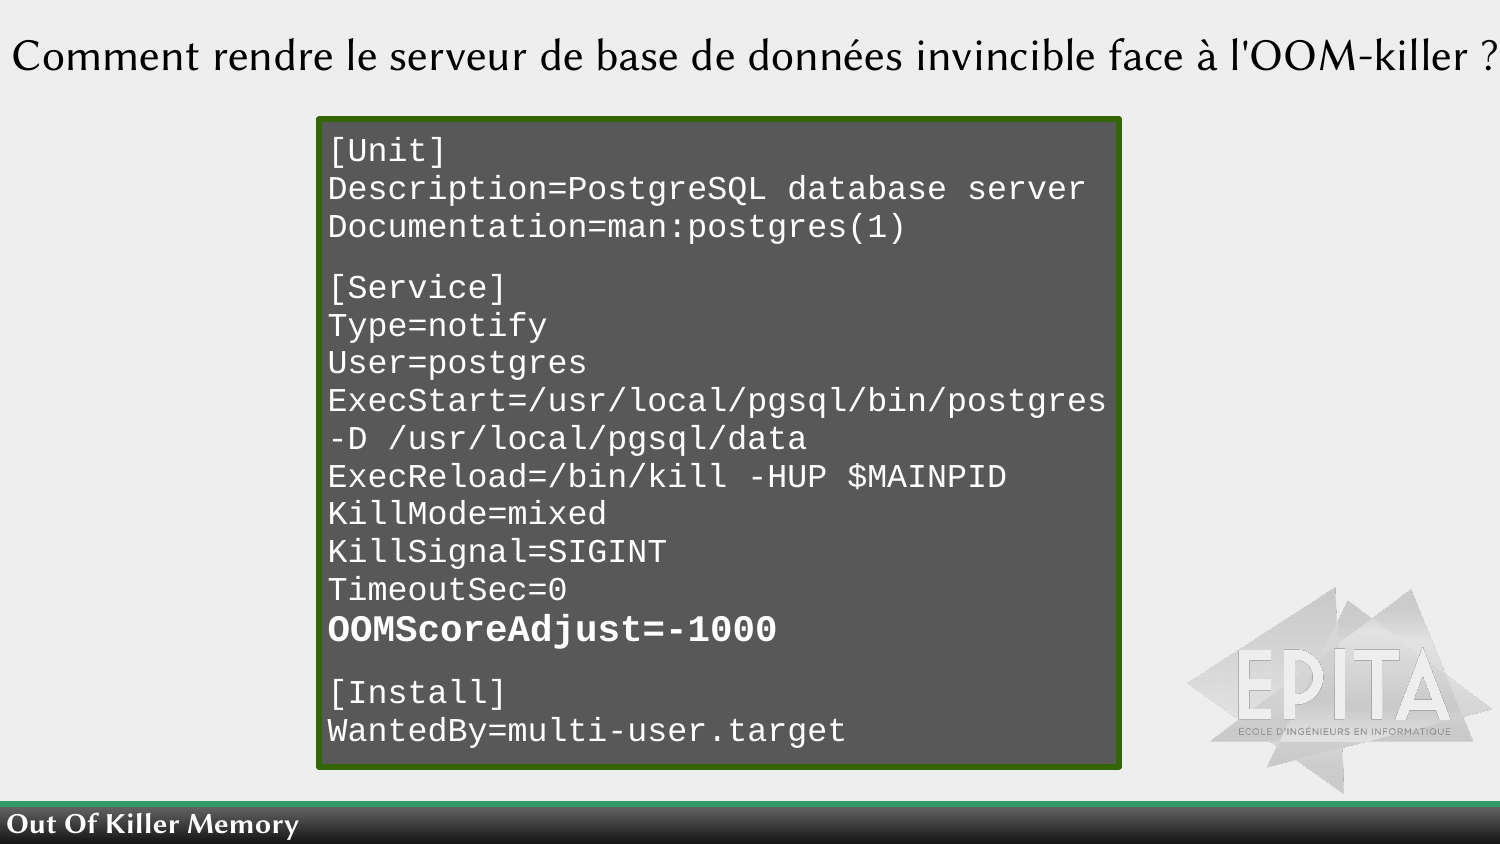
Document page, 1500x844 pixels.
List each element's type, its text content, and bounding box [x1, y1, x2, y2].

title Out Of Killer Memory [5, 801, 1075, 844]
text_box [Unit] Description=PostgreSQL database server Documentation=man:postgres(1) [Service] Type=notify User=postgres ExecStart=/usr/local/pgsql/bin/postgres -D /usr/local/pgsql/data ExecReload=/bin/kill -HUP $MAINPID KillMode=mixed KillSignal=SIGINT TimeoutSec=0 OOMScoreAdjust=-1000 [Install] WantedBy=multi-user.target [318, 119, 1120, 767]
picture [1187, 587, 1492, 794]
text_box Comment rendre le serveur de base de données invincible face à l'OOM-killer ? [11, 23, 1500, 107]
